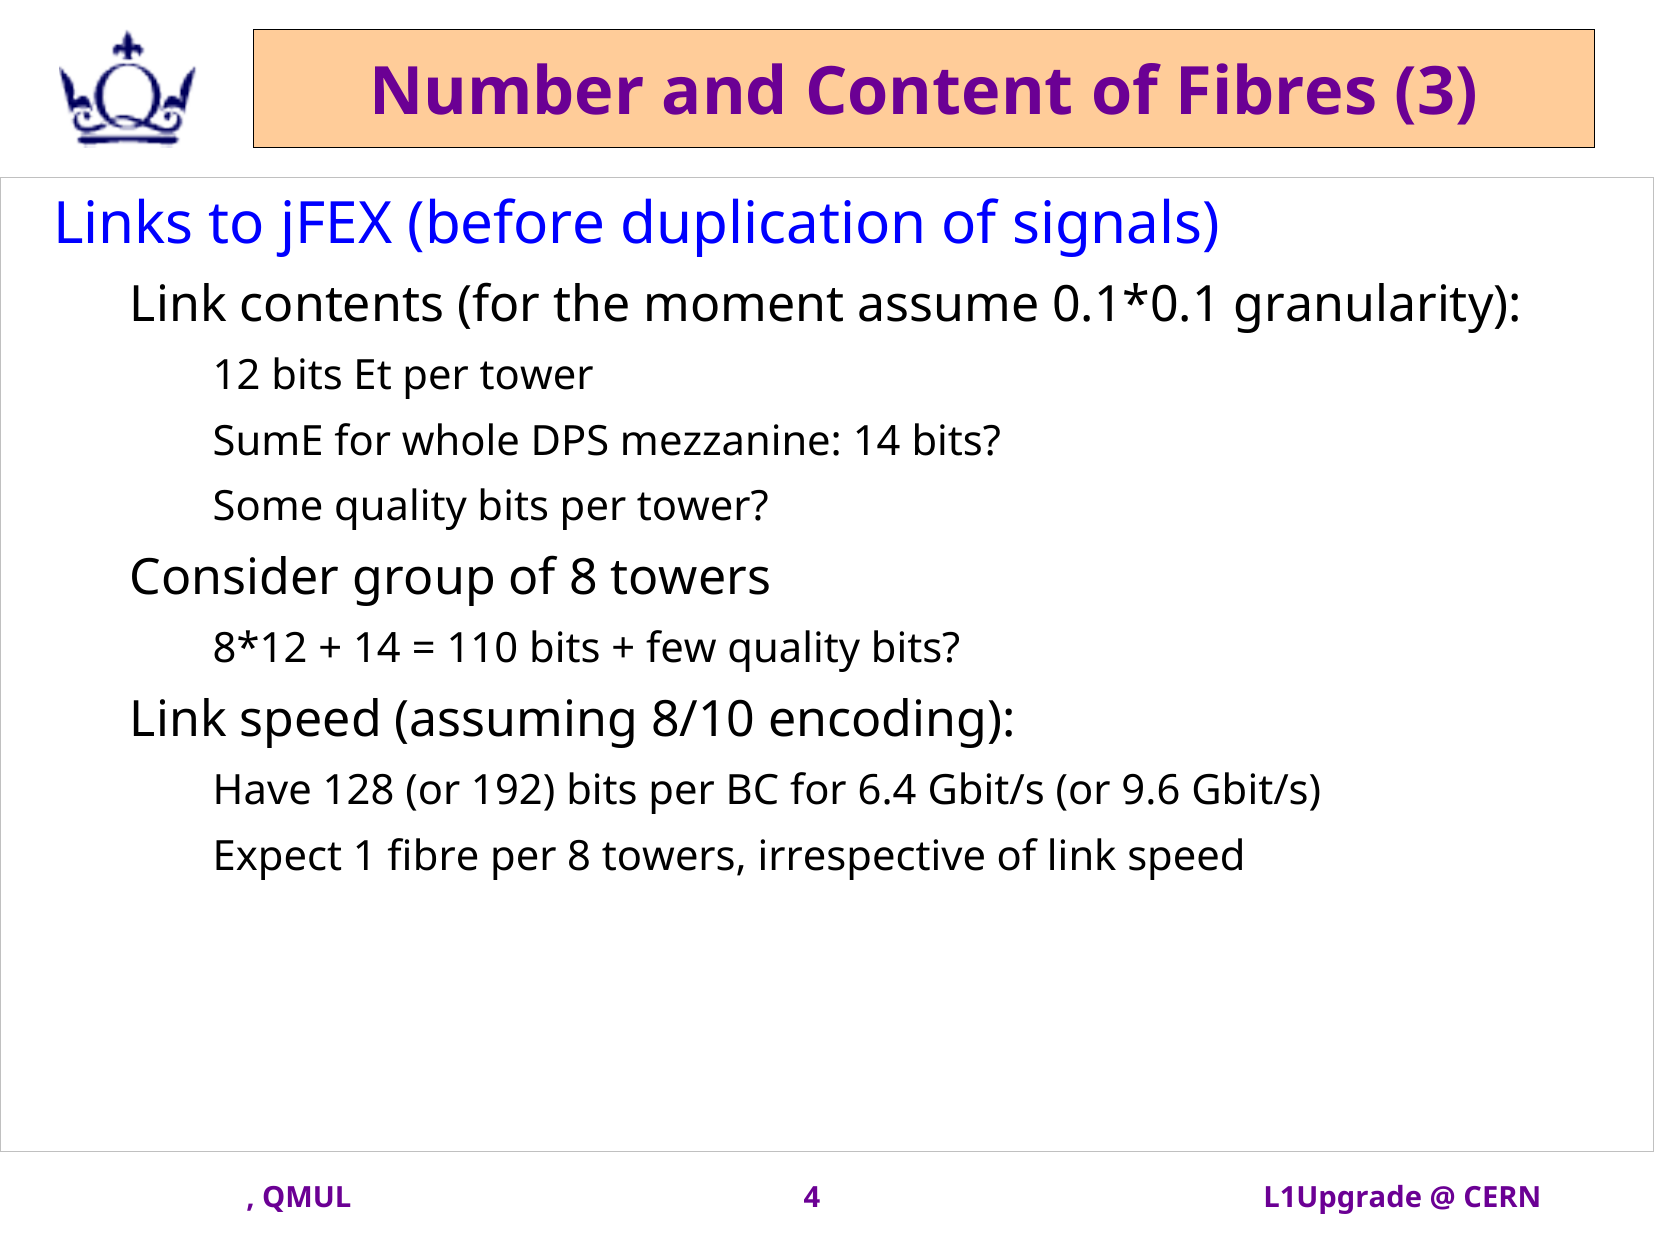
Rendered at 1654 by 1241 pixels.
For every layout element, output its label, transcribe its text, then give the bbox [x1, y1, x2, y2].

title Number and Content of Fibres (3) [253, 29, 1595, 148]
list Links to jFEX (before duplication of signals) Link contents (for the moment assume 0.1*0.1 granularity): 12 bits Et per tower SumE for whole DPS mezzanine: 14 bits? Some quality bits per tower? Consider group of 8 towers 8*12 + 14 = 110 bits + few quality bits? Link speed (assuming 8/10 encoding): Have 128 (or 192) bits per BC for 6.4 Gbit/s (or 9.6 Gbit/s) Expect 1 fibre per 8 towers, irrespective of link speed [35, 186, 1629, 1127]
picture [59, 29, 200, 148]
